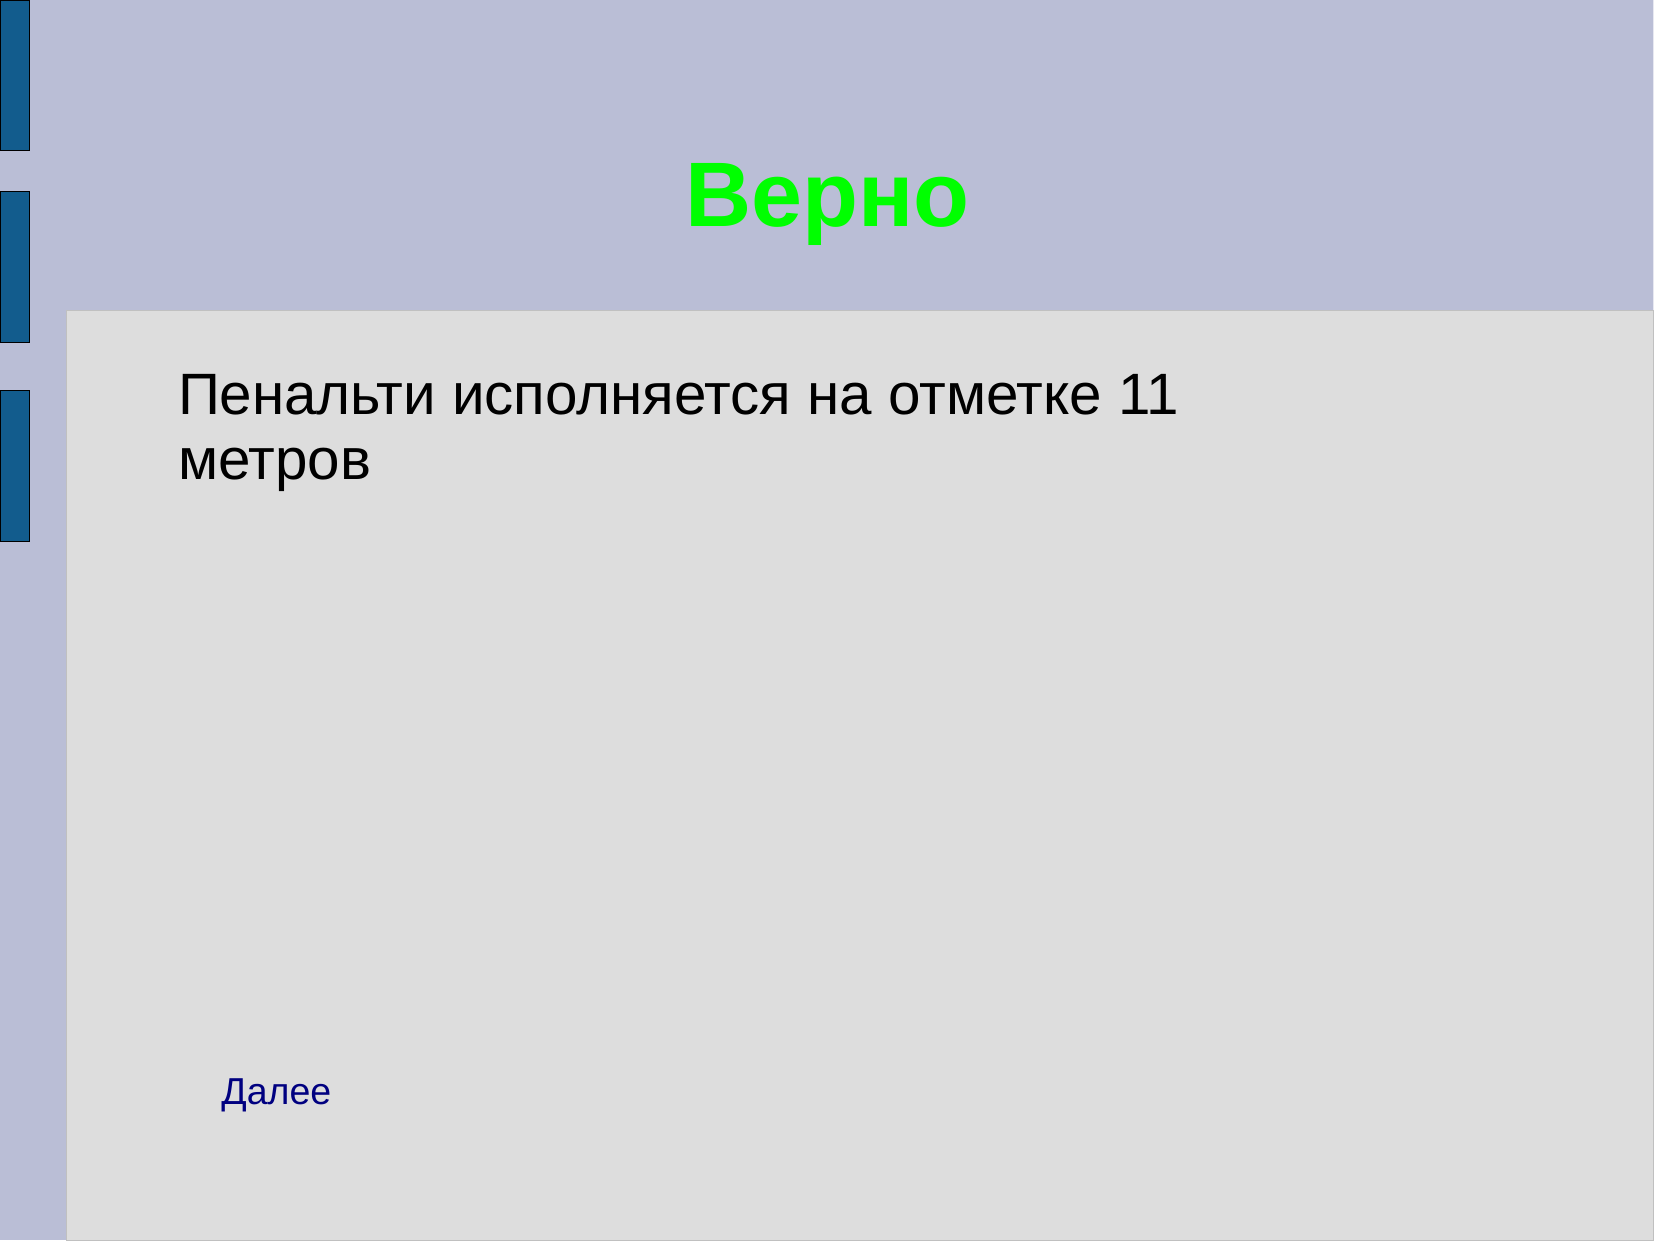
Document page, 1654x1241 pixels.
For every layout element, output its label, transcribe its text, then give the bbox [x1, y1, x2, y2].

title Верно [121, 98, 1534, 291]
text_box Пенальти исполняется на отметке 11 метров [163, 354, 1211, 694]
text_box Далее [206, 1062, 443, 1120]
